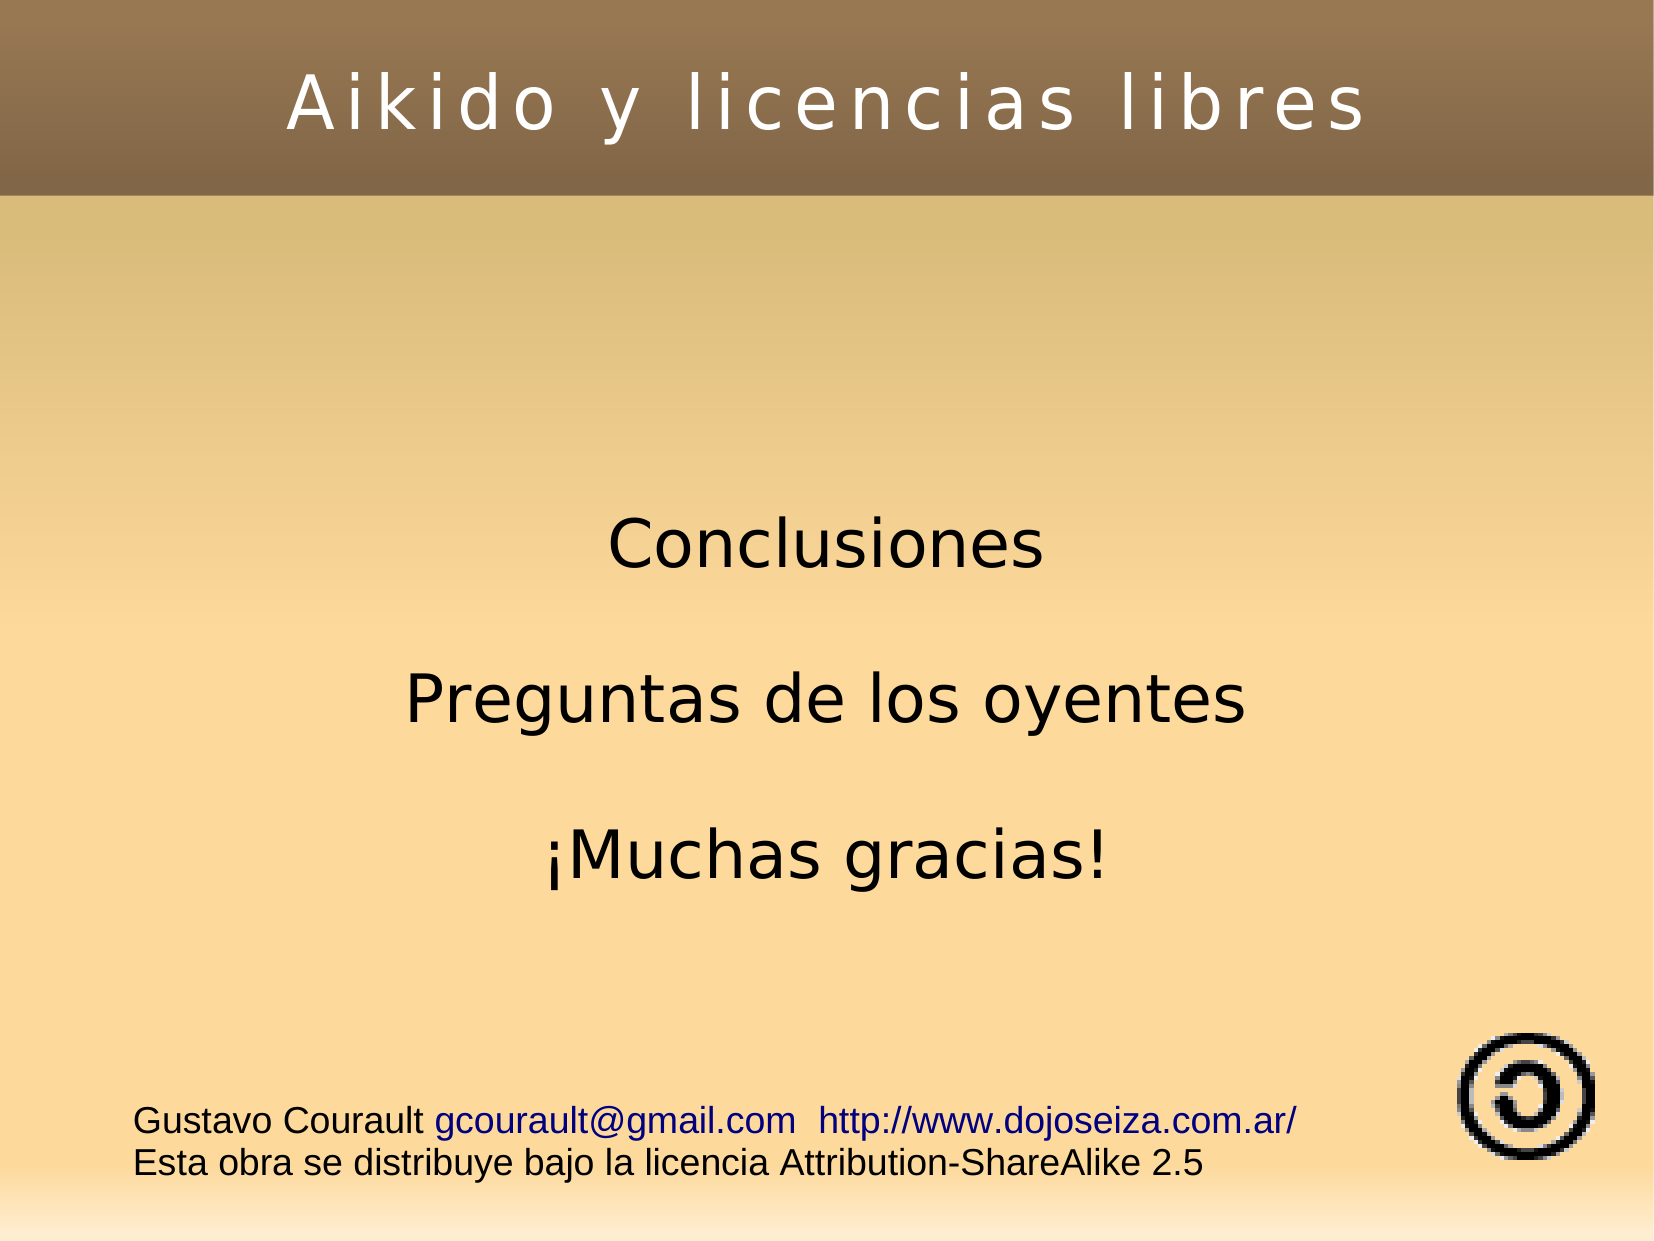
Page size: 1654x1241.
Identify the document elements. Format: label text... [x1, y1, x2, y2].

subtitle Conclusiones Preguntas de los oyentes ¡Muchas gracias! [82, 290, 1571, 1109]
text_box Gustavo Courault gcourault@gmail.com http://www.dojoseiza.com.ar/ Esta obra se distribuye bajo la licencia Attribution-ShareAlike 2.5 [118, 1092, 1536, 1192]
picture [0, 0, 1654, 1241]
title Aikido y licencias libres [59, 29, 1595, 178]
